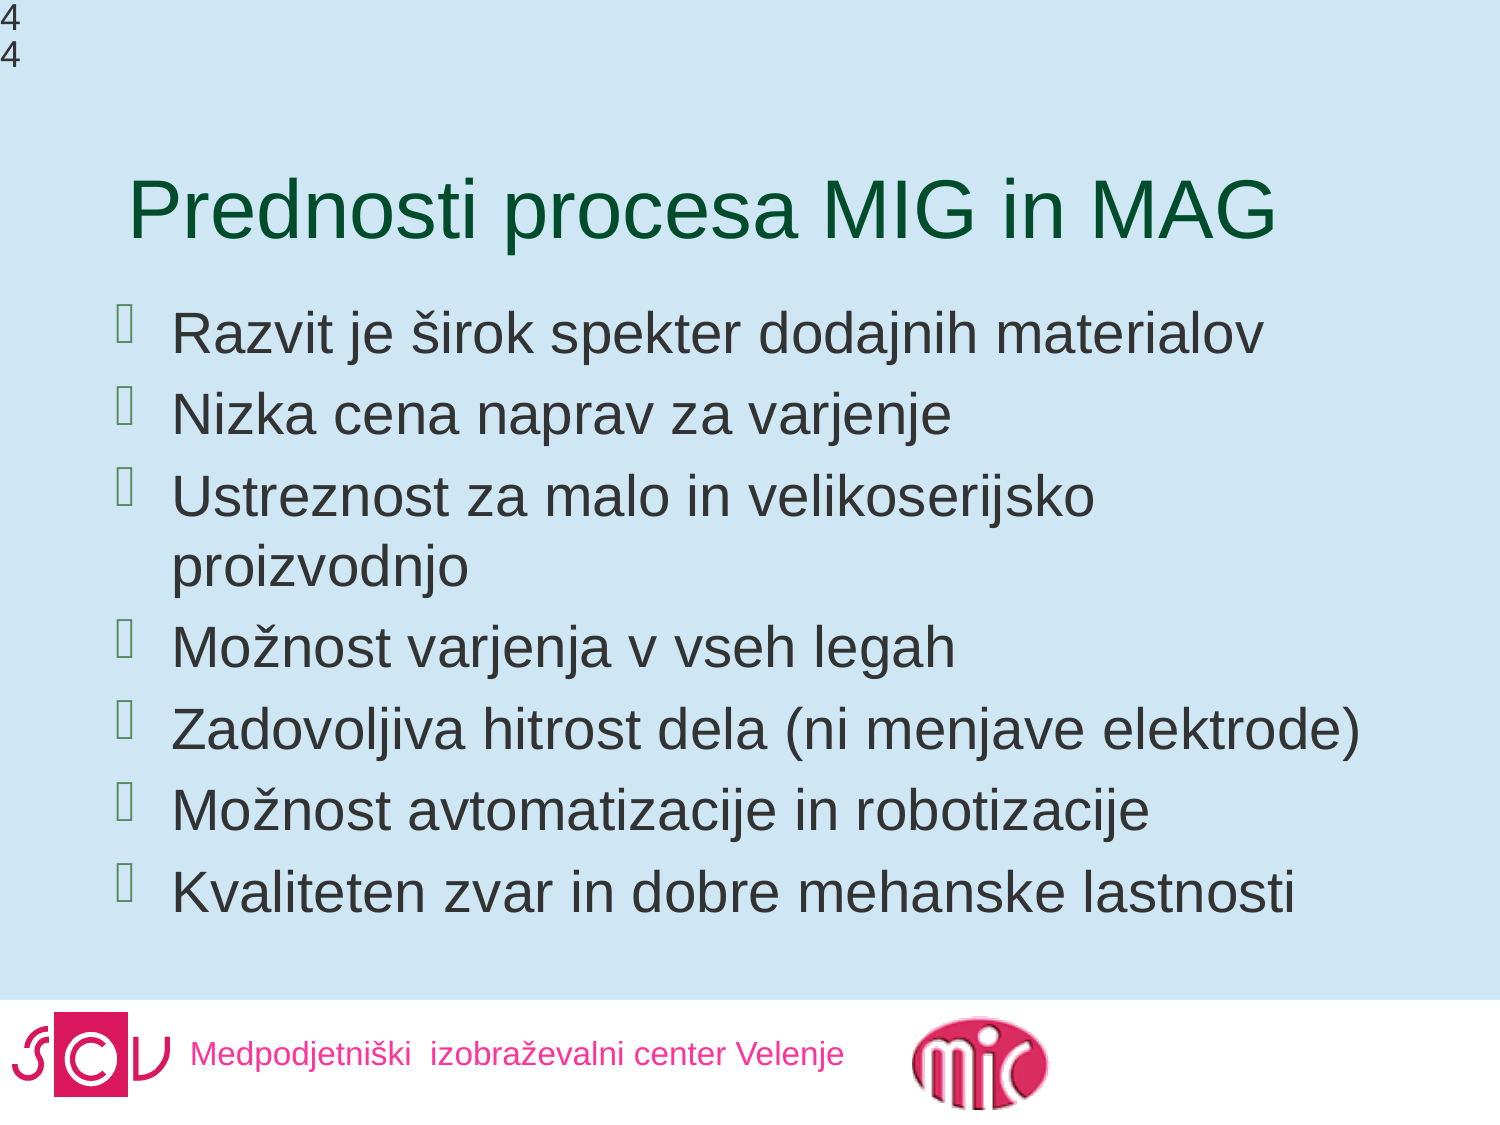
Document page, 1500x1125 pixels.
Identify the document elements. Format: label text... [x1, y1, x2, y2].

picture [12, 1012, 170, 1097]
title Prednosti procesa MIG in MAG [112, 75, 1388, 263]
picture [912, 1012, 1050, 1110]
list Razvit je širok spekter dodajnih materialov Nizka cena naprav za varjenje Ustreznost za malo in velikoserijsko proizvodnjo Možnost varjenja v vseh legah Zadovoljiva hitrost dela (ni menjave elektrode) Možnost avtomatizacije in robotizacije Kvaliteten zvar in dobre mehanske lastnosti [99, 287, 1388, 988]
